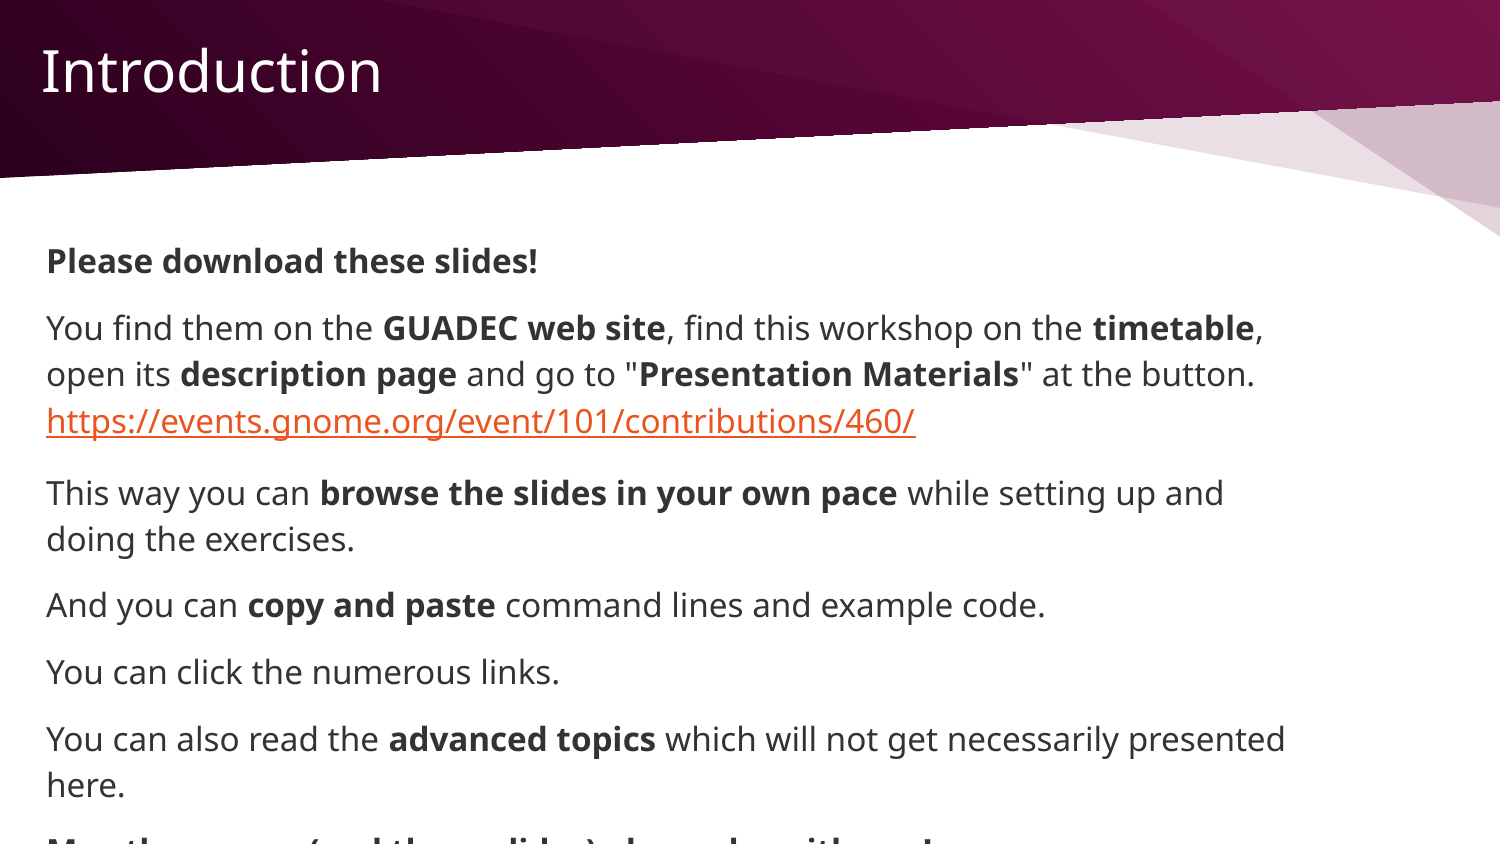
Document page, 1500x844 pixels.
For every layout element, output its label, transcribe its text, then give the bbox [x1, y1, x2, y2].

title Introduction [41, 5, 1336, 134]
list Please download these slides! You find them on the GUADEC web site, find this workshop on the timetable, open its description page and go to "Presentation Materials" at the button. https://events.gnome.org/event/101/contributions/460/ This way you can browse the slides in your own pace while setting up and doing the exercises. And you can copy and paste command lines and example code. You can click the numerous links. You can also read the advanced topics which will not get necessarily presented here. May the source (and these slides) always be with you! [35, 229, 1324, 789]
